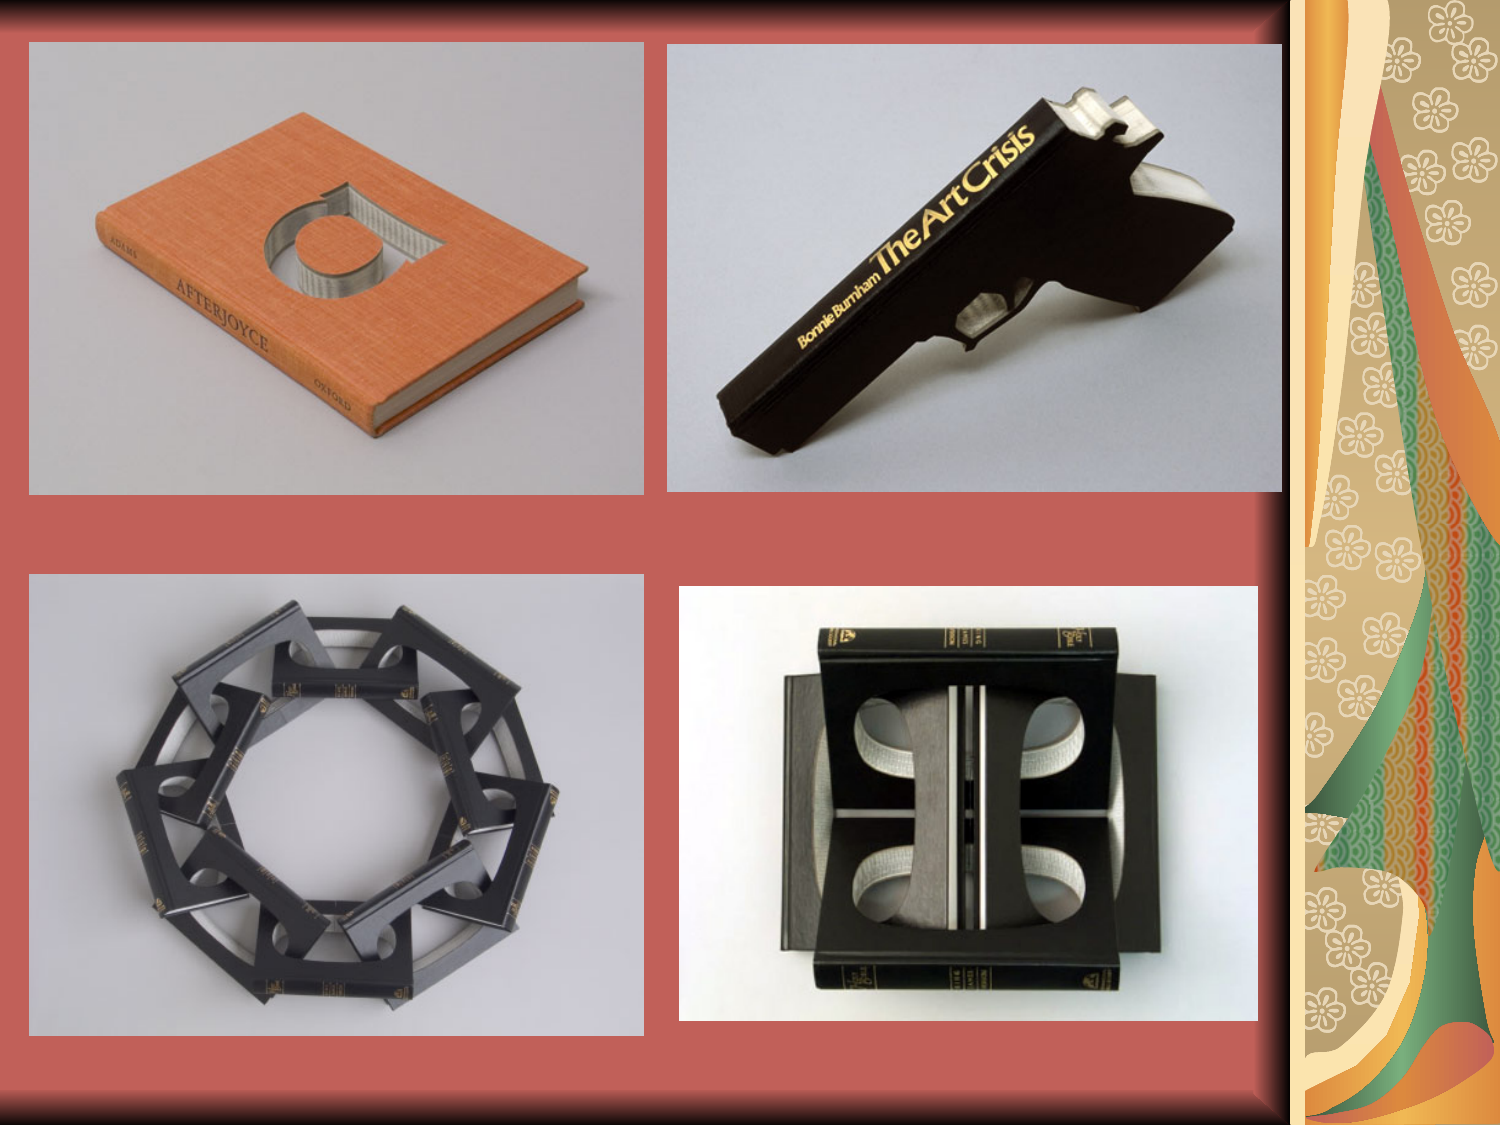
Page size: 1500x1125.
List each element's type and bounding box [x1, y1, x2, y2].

picture [679, 586, 1258, 1021]
picture [29, 574, 644, 1036]
picture [1313, 144, 1500, 937]
picture [29, 42, 644, 495]
picture [667, 44, 1282, 492]
